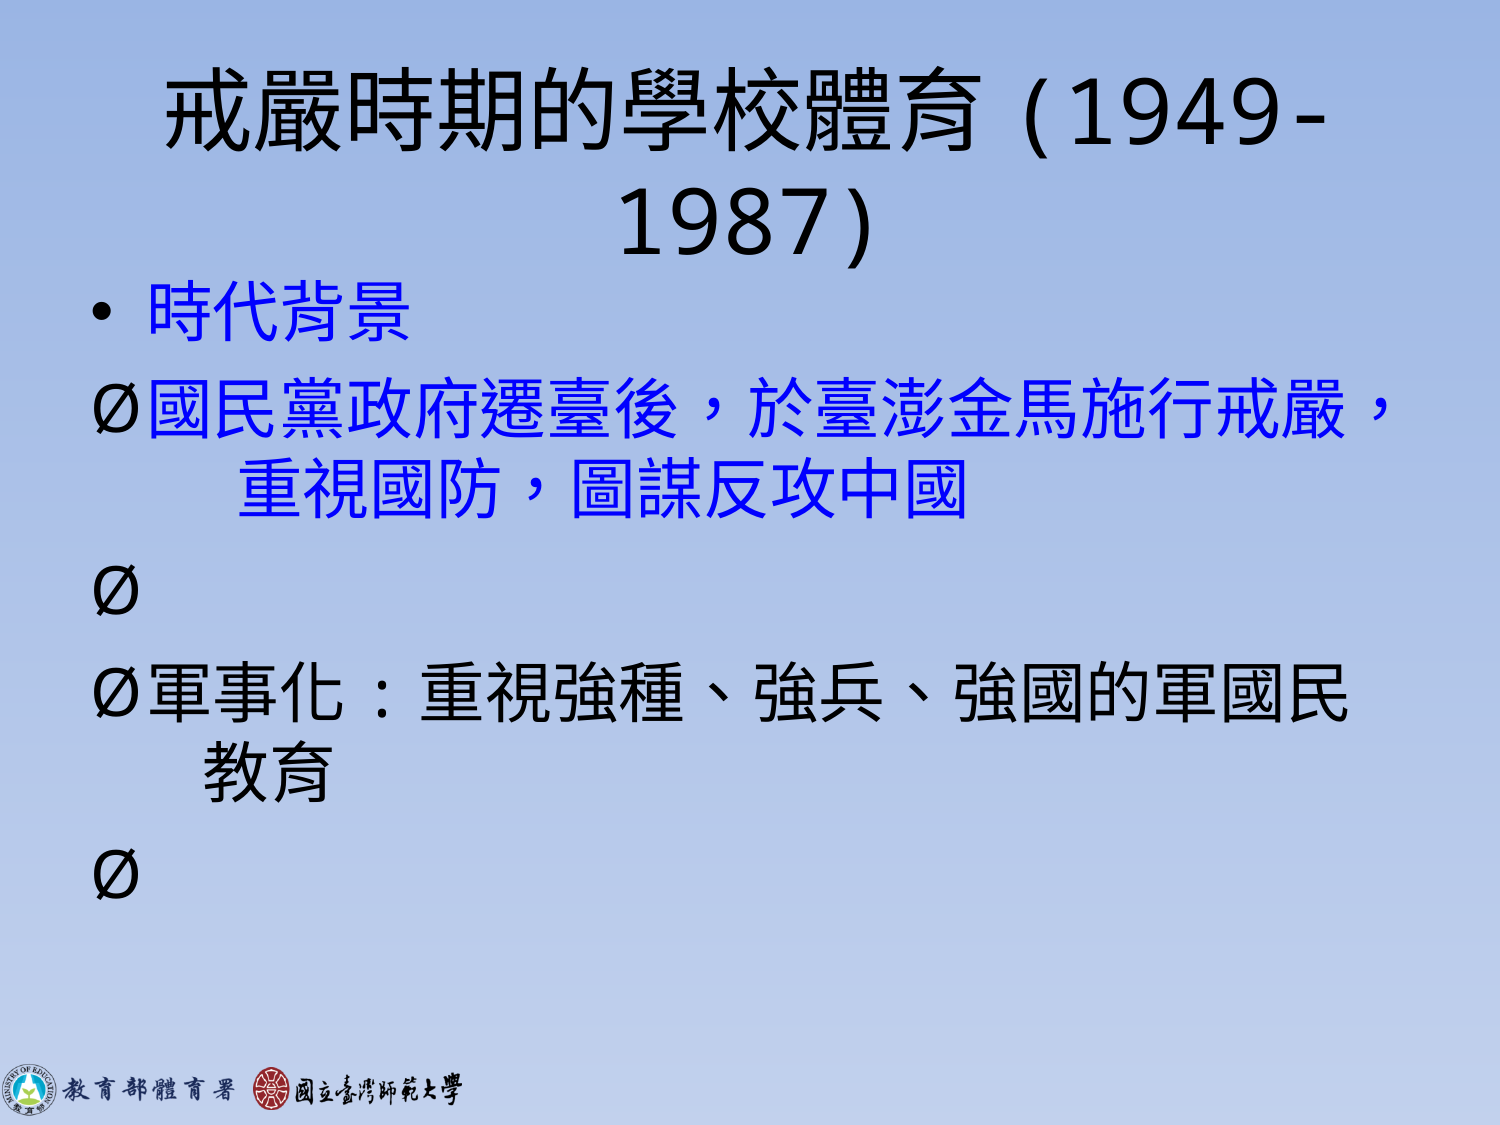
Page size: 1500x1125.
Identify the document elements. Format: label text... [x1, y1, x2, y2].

title 戒嚴時期的學校體育(1949-1987) [75, 45, 1426, 233]
list 時代背景 國民黨政府遷臺後，於臺澎金馬施行戒嚴， 重視國防，圖謀反攻中國 軍事化:重視強種、強兵、強國的軍國民教育 [75, 262, 1426, 1005]
